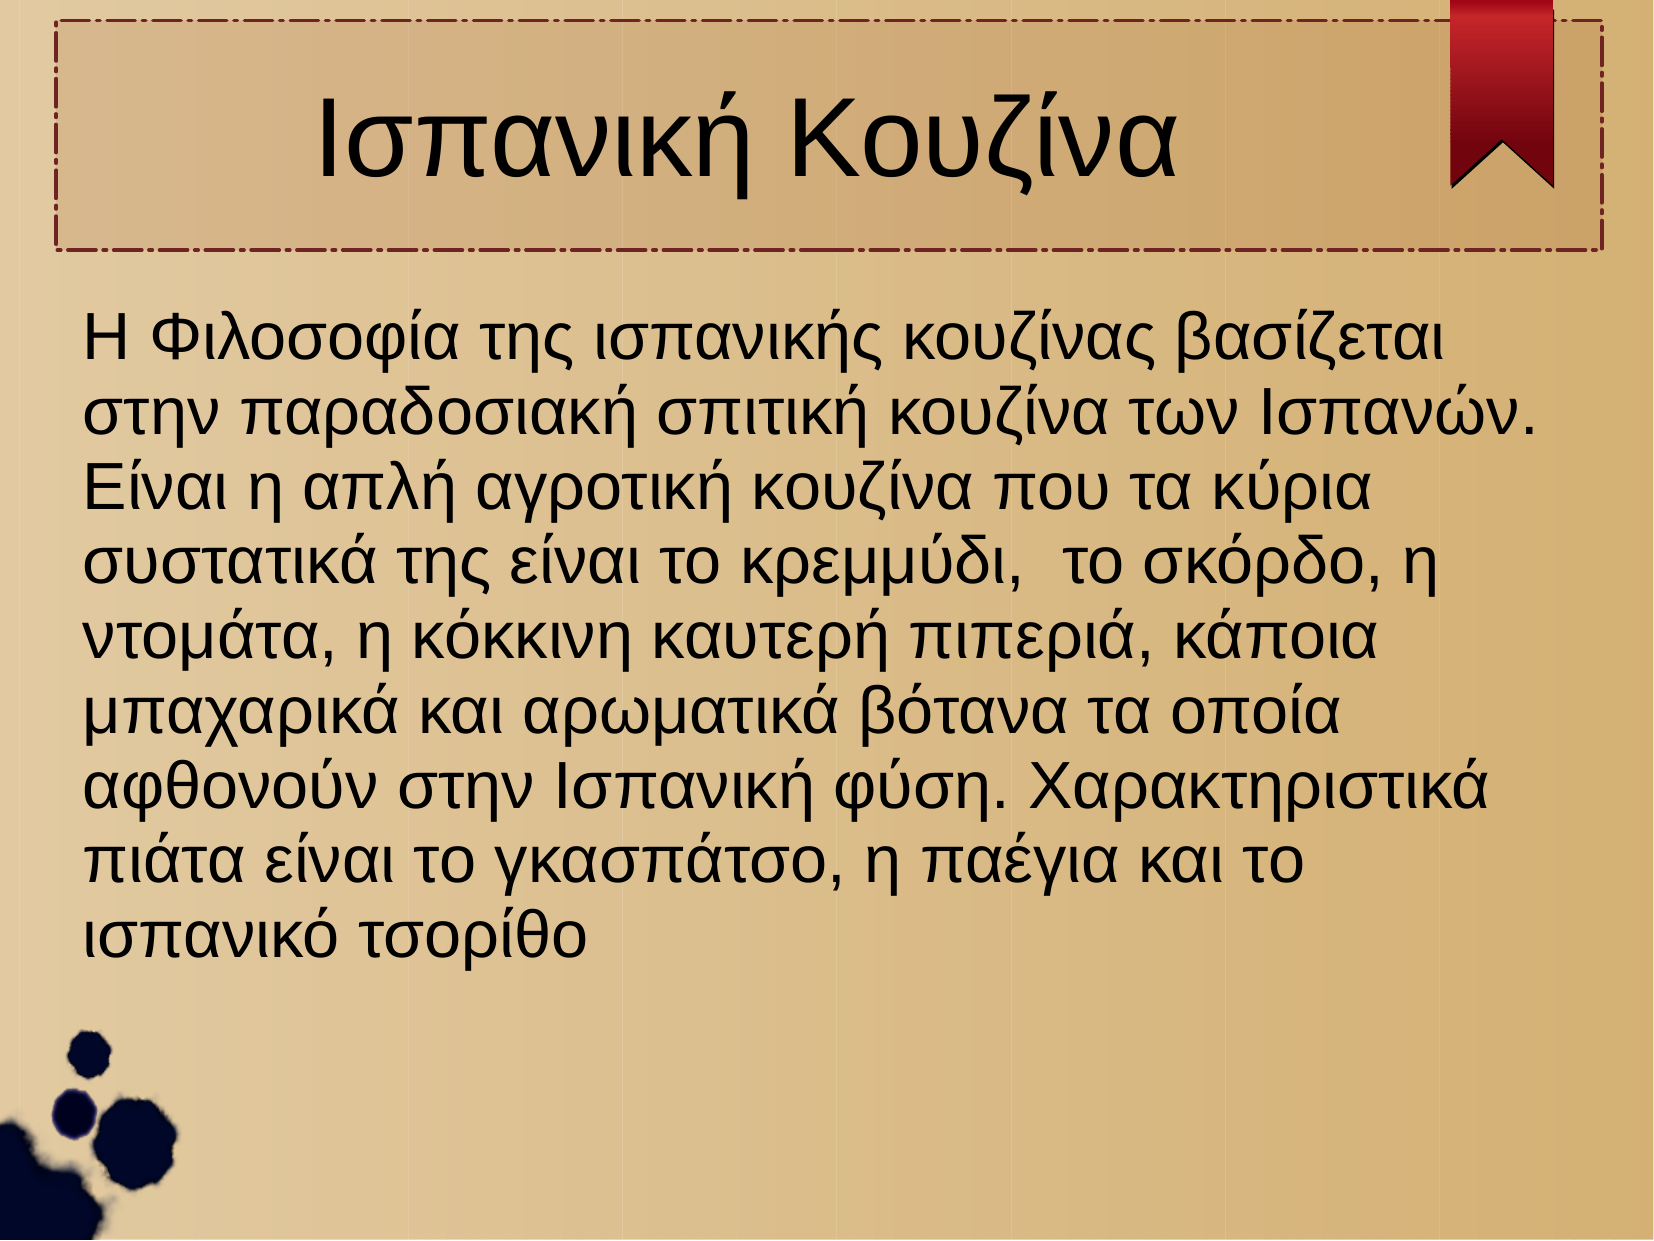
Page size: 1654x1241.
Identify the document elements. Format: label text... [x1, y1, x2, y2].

list Η Φιλοσοφία της ισπανικής κουζίνας βασίζεται στην παραδοσιακή σπιτική κουζίνα των Ισπανών. Είναι η απλή αγροτική κουζίνα που τα κύρια συστατικά της είναι το κρεμμύδι, το σκόρδο, η ντομάτα, η κόκκινη καυτερή πιπεριά, κάποια μπαχαρικά και αρωματικά βότανα τα οποία αφθονούν στην Ισπανική φύση. Χαρακτηριστικά πιάτα είναι το γκασπάτσο, η παέγια και το ισπανικό τσορίθο [82, 299, 1571, 1019]
title Ισπανική Κουζίνα [82, 47, 1412, 229]
